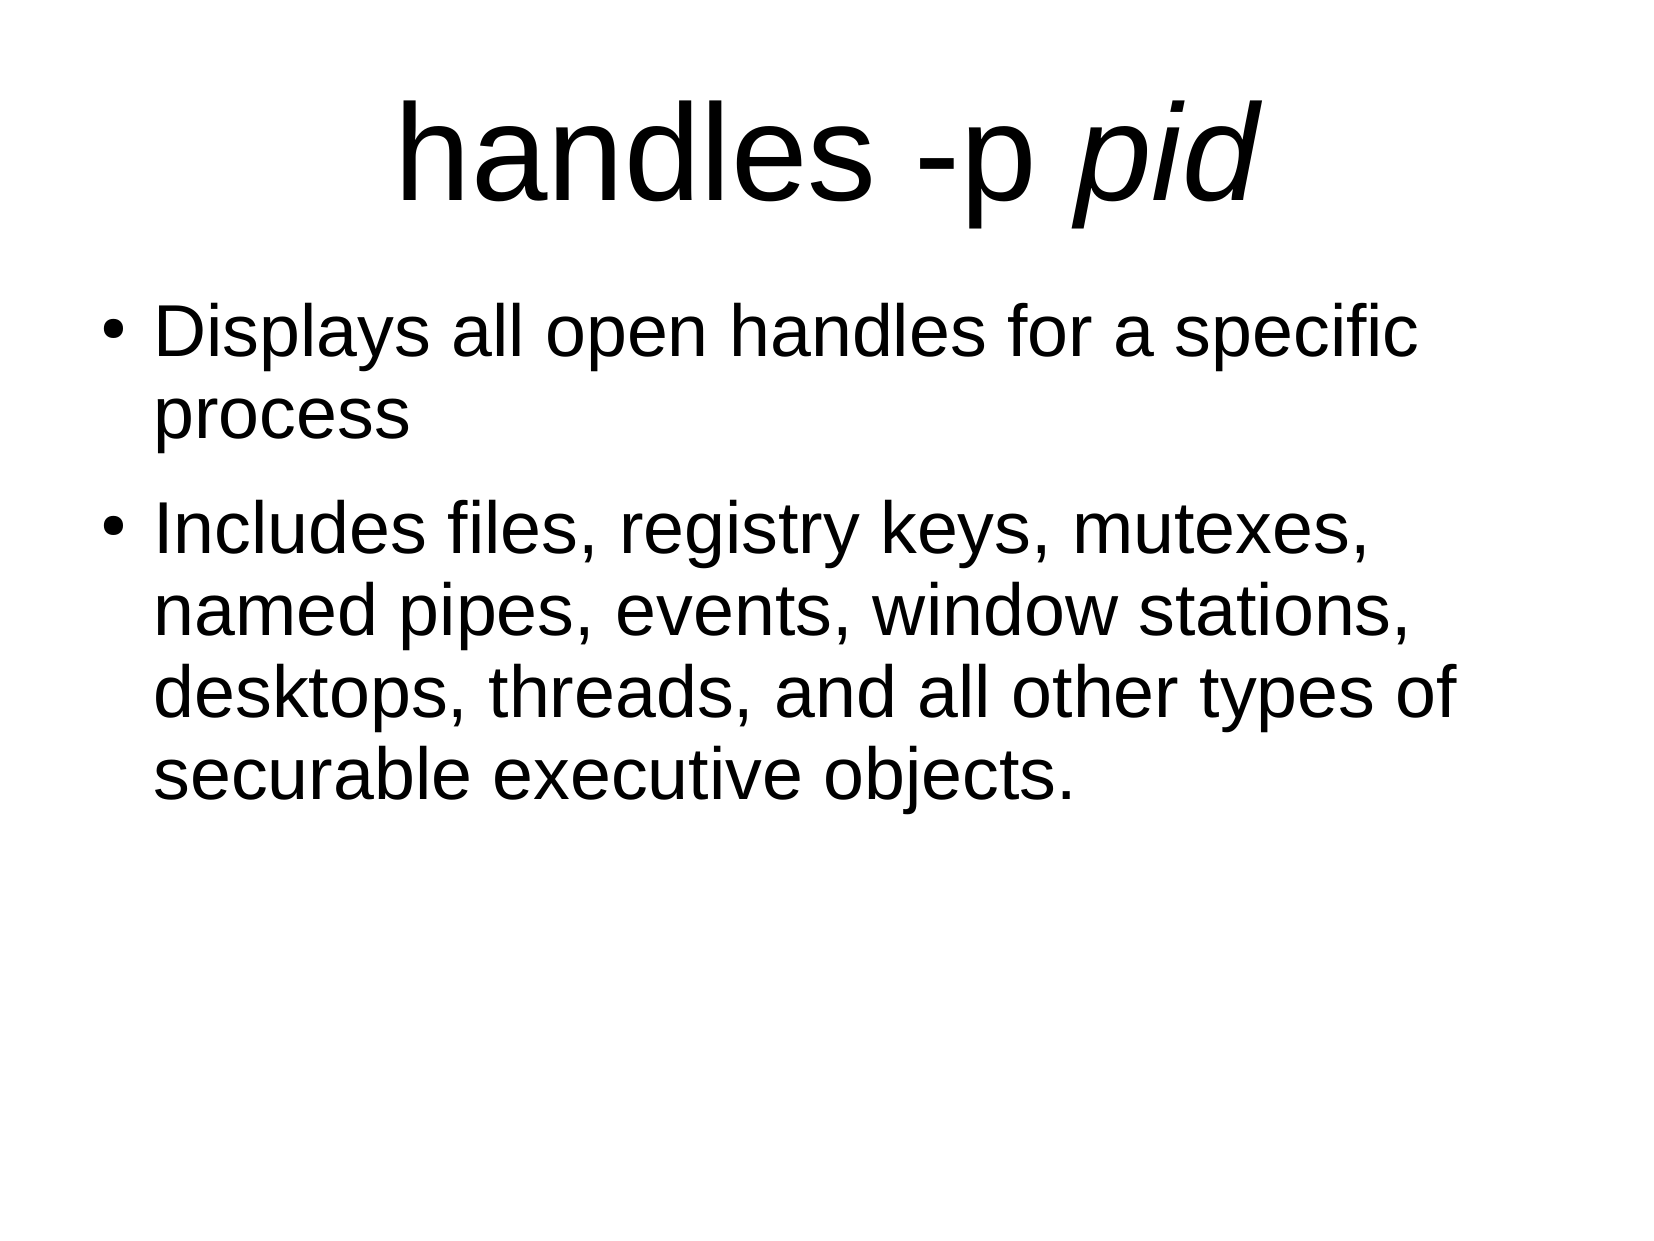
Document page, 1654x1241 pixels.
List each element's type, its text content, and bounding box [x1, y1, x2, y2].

list Displays all open handles for a specific process Includes files, registry keys, mutexes, named pipes, events, window stations, desktops, threads, and all other types of securable executive objects. [82, 290, 1571, 1109]
title handles -p pid [82, 49, 1571, 257]
